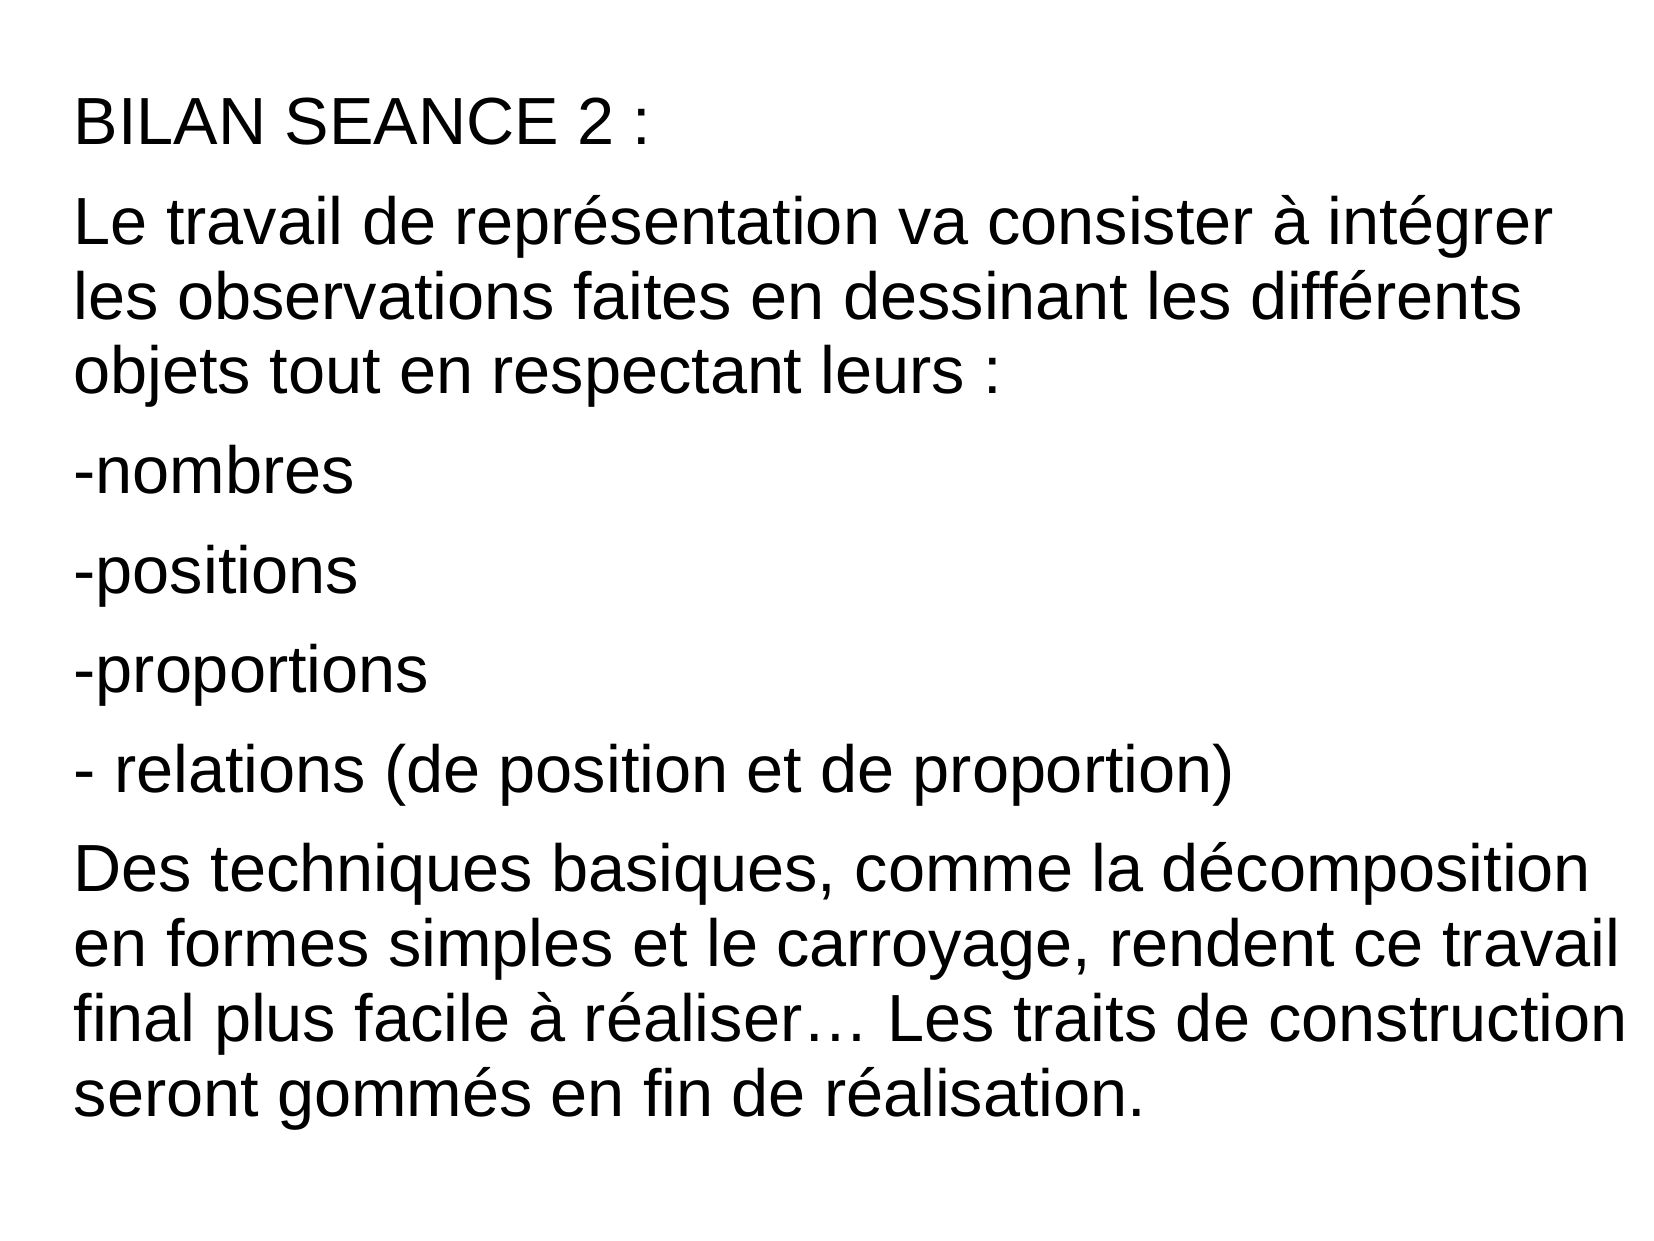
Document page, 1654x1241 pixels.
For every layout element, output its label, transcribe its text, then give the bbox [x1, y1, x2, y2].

text_box BILAN SEANCE 2 : Le travail de représentation va consister à intégrer les observations faites en dessinant les différents objets tout en respectant leurs : -nombres -positions -proportions - relations (de position et de proportion) Des techniques basiques, comme la décomposition en formes simples et le carroyage, rendent ce travail final plus facile à réaliser… Les traits de construction seront gommés en fin de réalisation. [59, 77, 1654, 1241]
